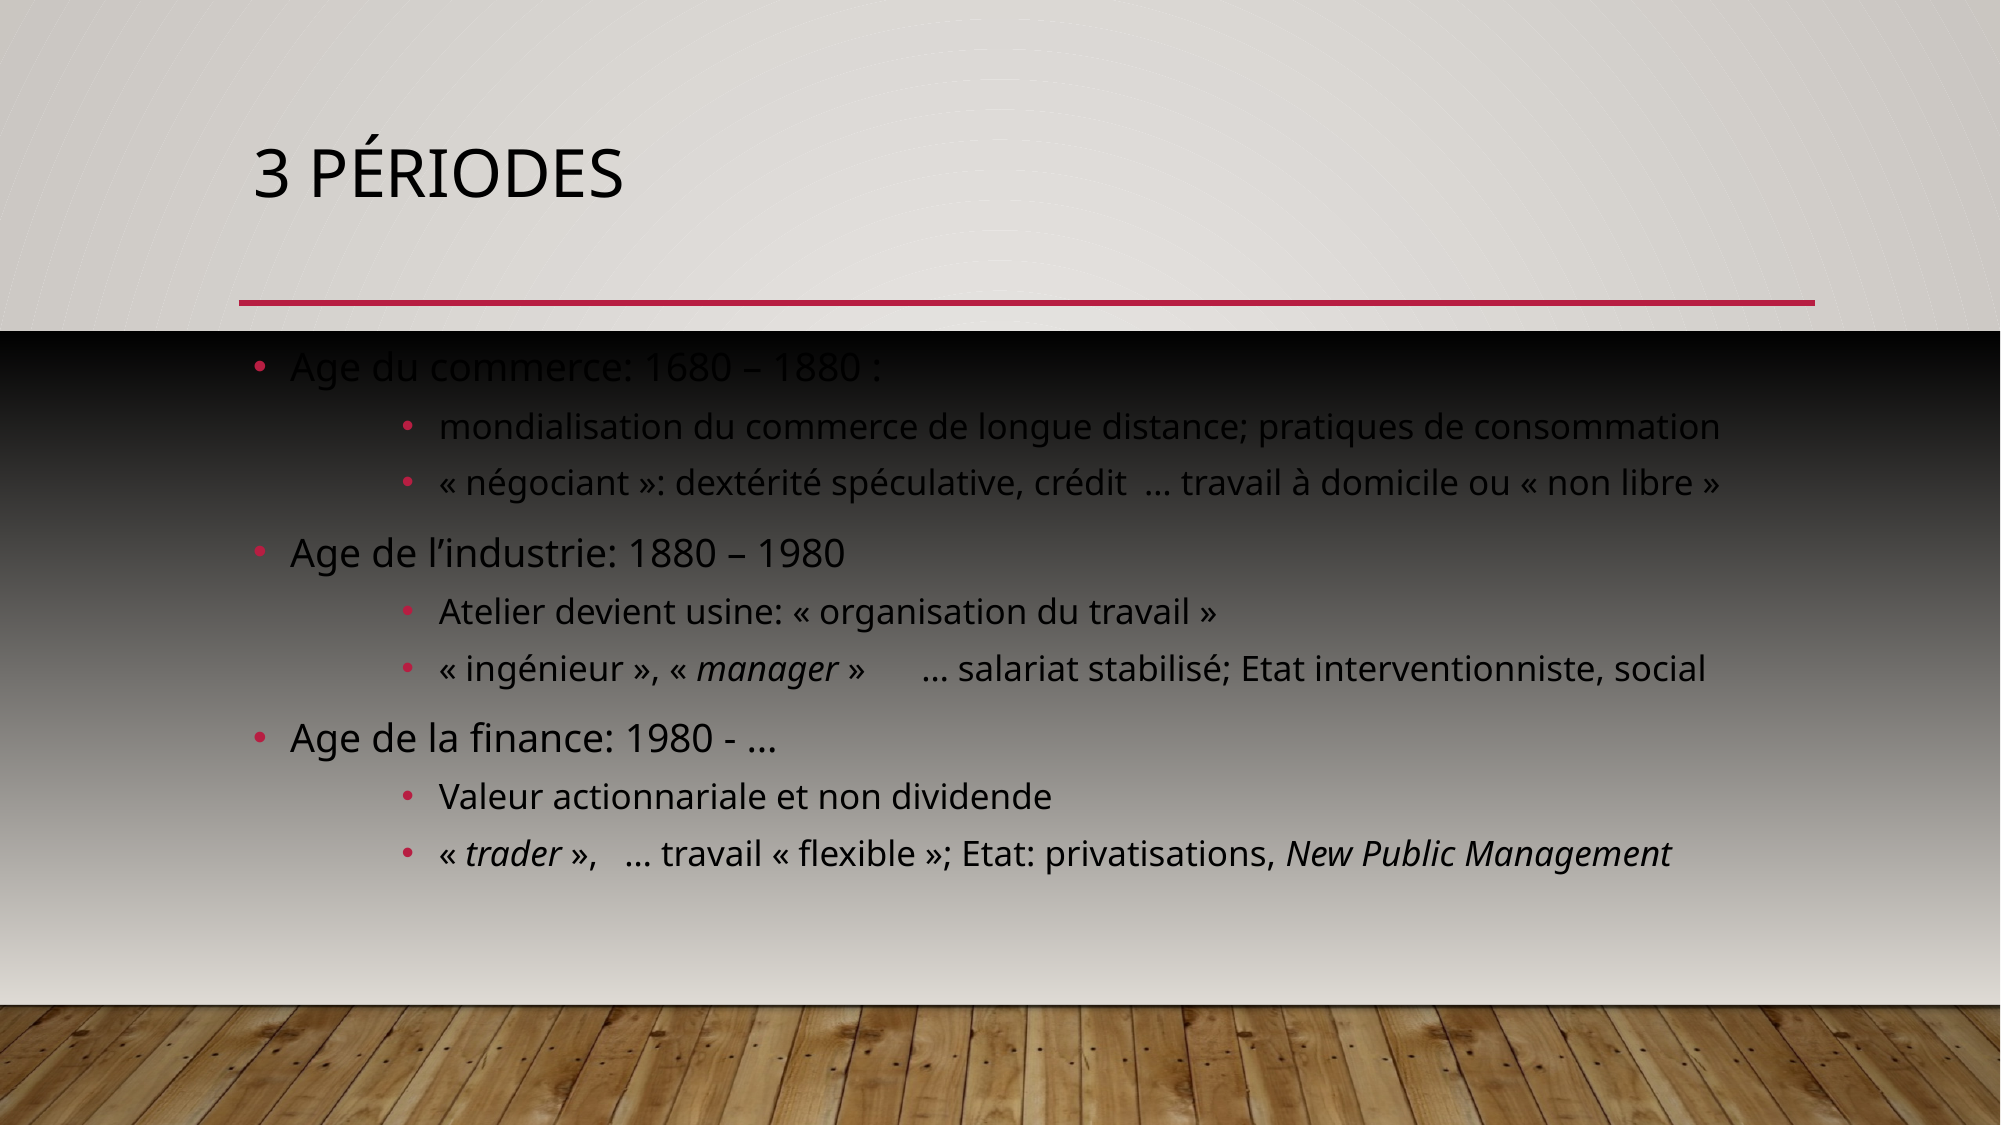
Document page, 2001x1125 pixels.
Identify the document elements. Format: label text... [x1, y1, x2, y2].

list Age du commerce: 1680 – 1880 : mondialisation du commerce de longue distance; pratiques de consommation « négociant »: dextérité spéculative, crédit … travail à domicile ou « non libre » Age de l’industrie: 1880 – 1980 Atelier devient usine: « organisation du travail » « ingénieur », « manager » … salariat stabilisé; Etat interventionniste, social Age de la finance: 1980 - … Valeur actionnariale et non dividende « trader », … travail « flexible »; Etat: privatisations, New Public Management [238, 330, 1814, 897]
title 3 périodes [238, 131, 1814, 305]
